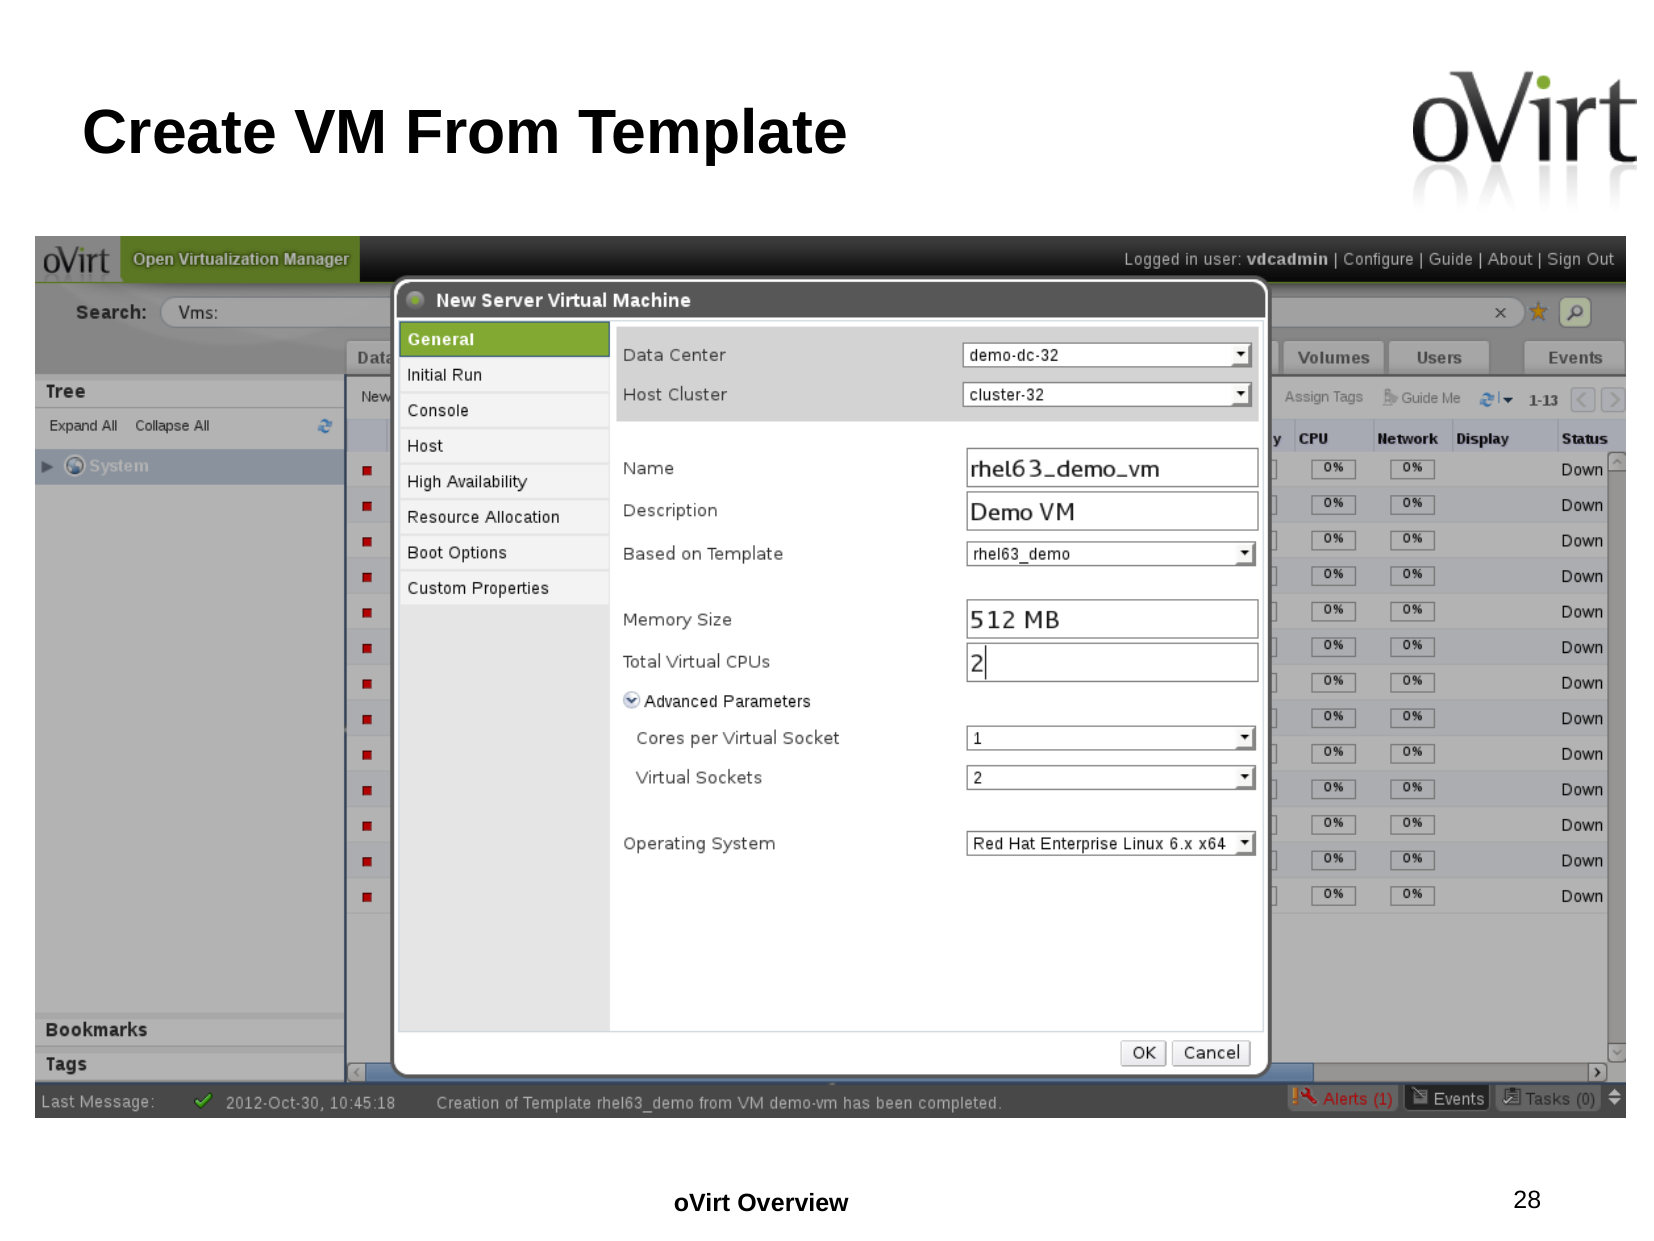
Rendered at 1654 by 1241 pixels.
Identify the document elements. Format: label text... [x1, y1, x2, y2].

picture [35, 236, 1626, 1118]
picture [1571, 63, 1637, 212]
title Create VM From Template [82, 37, 1571, 226]
